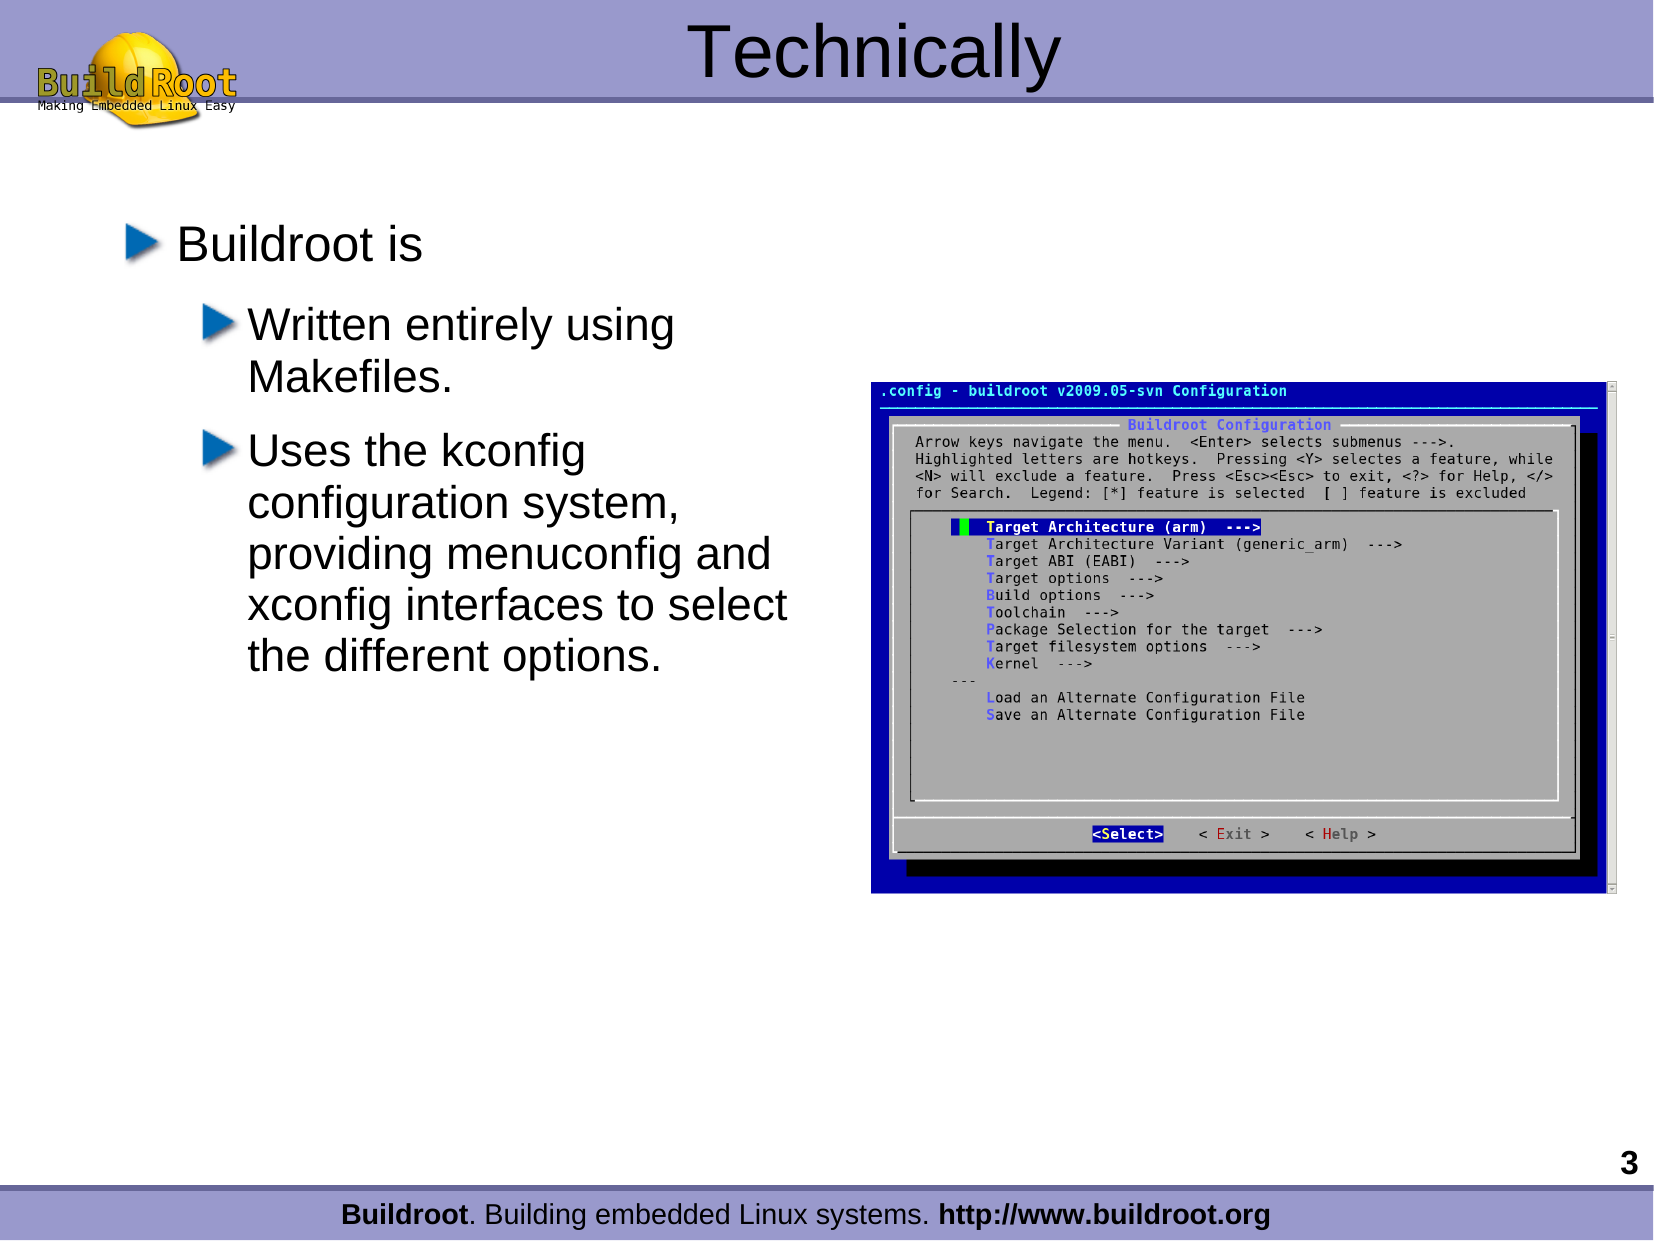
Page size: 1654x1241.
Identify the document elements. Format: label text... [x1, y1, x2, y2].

title Technically [197, 4, 1551, 98]
picture [870, 381, 1617, 894]
list Buildroot is Written entirely using Makefiles. Uses the kconfig configuration system, providing menuconfig and xconfig interfaces to select the different options. [105, 216, 817, 1066]
picture [18, 17, 261, 140]
